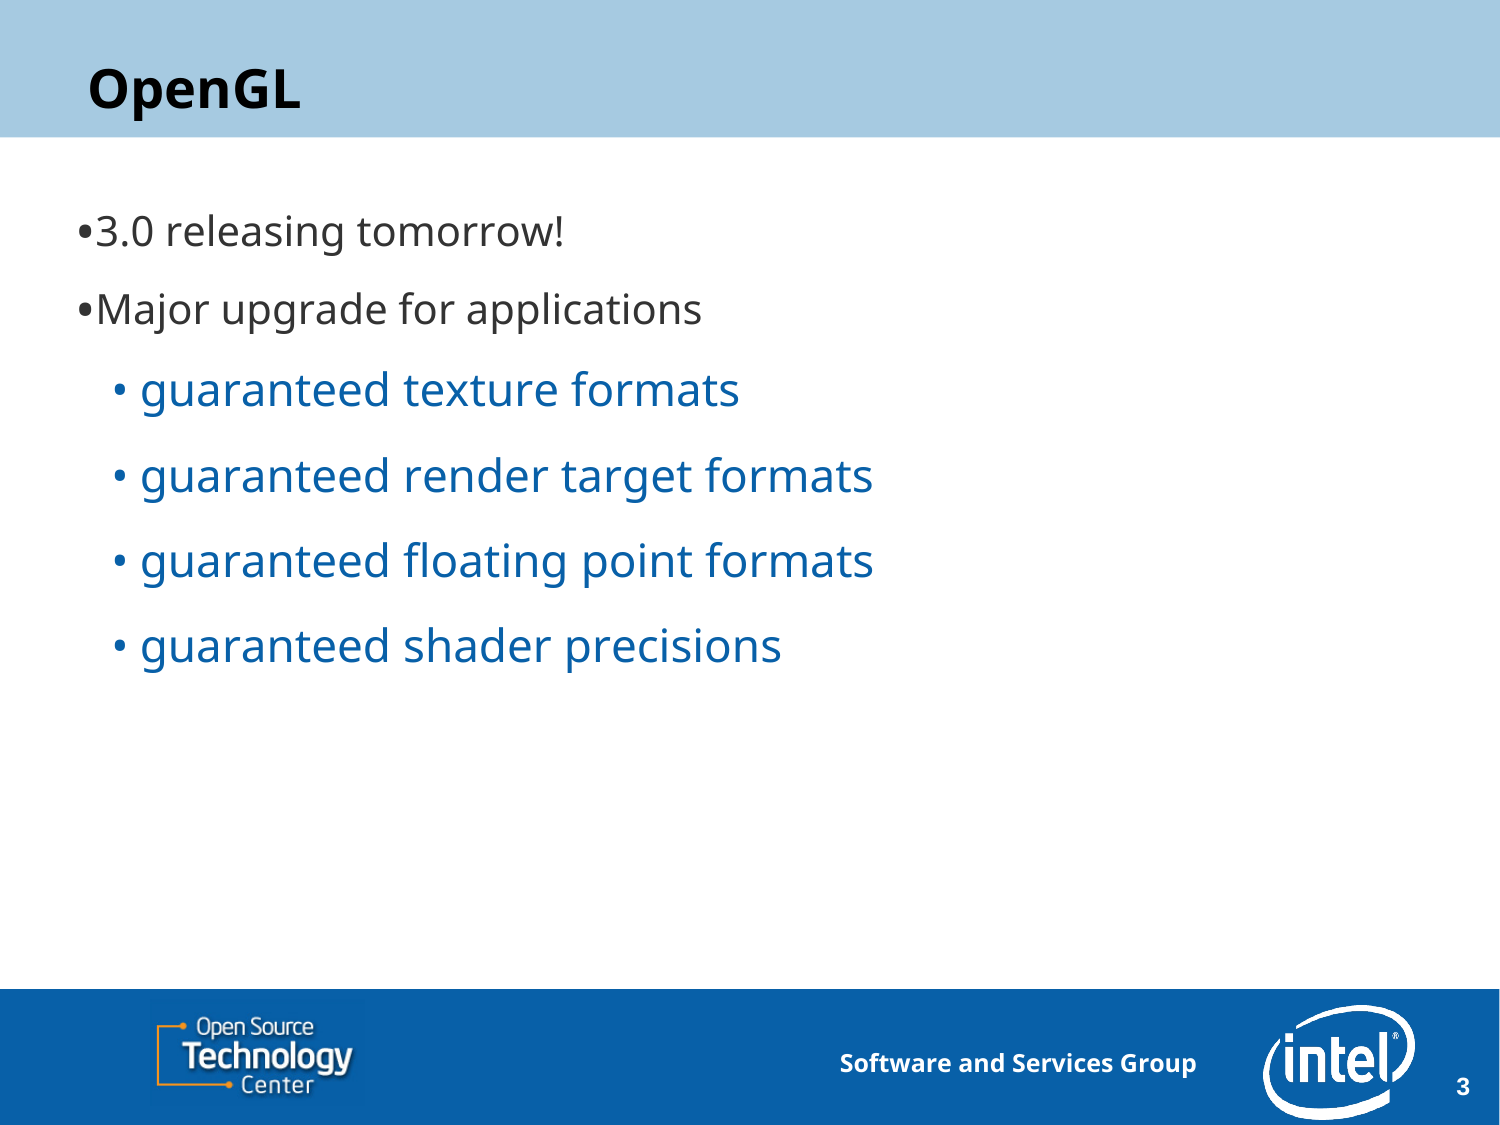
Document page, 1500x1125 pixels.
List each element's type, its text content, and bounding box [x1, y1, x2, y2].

picture [1263, 1005, 1415, 1120]
picture [150, 999, 365, 1106]
title OpenGL [87, 44, 1446, 131]
list 3.0 releasing tomorrow! Major upgrade for applications guaranteed texture formats guaranteed render target formats guaranteed floating point formats guaranteed shader precisions [74, 202, 1425, 930]
